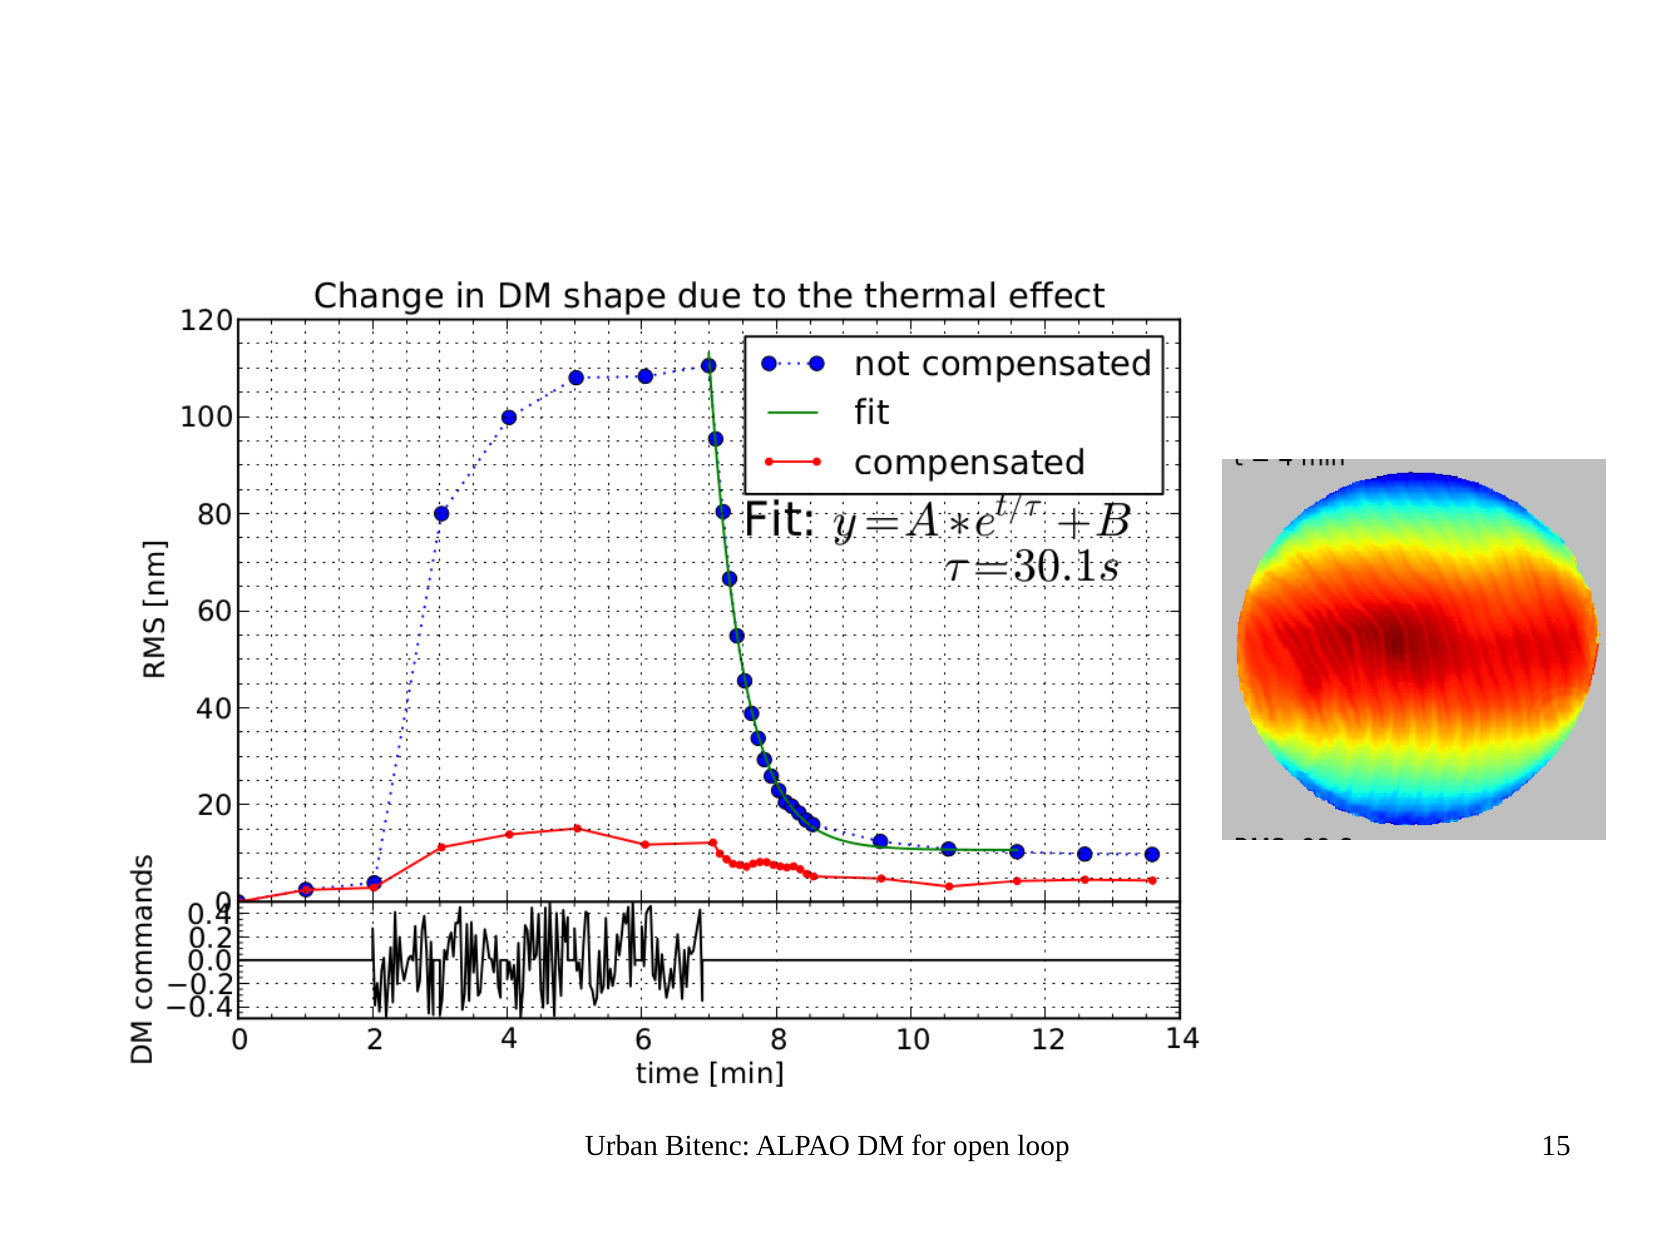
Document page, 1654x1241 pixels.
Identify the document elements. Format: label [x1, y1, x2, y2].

picture [118, 270, 1210, 1102]
picture [1222, 459, 1606, 841]
